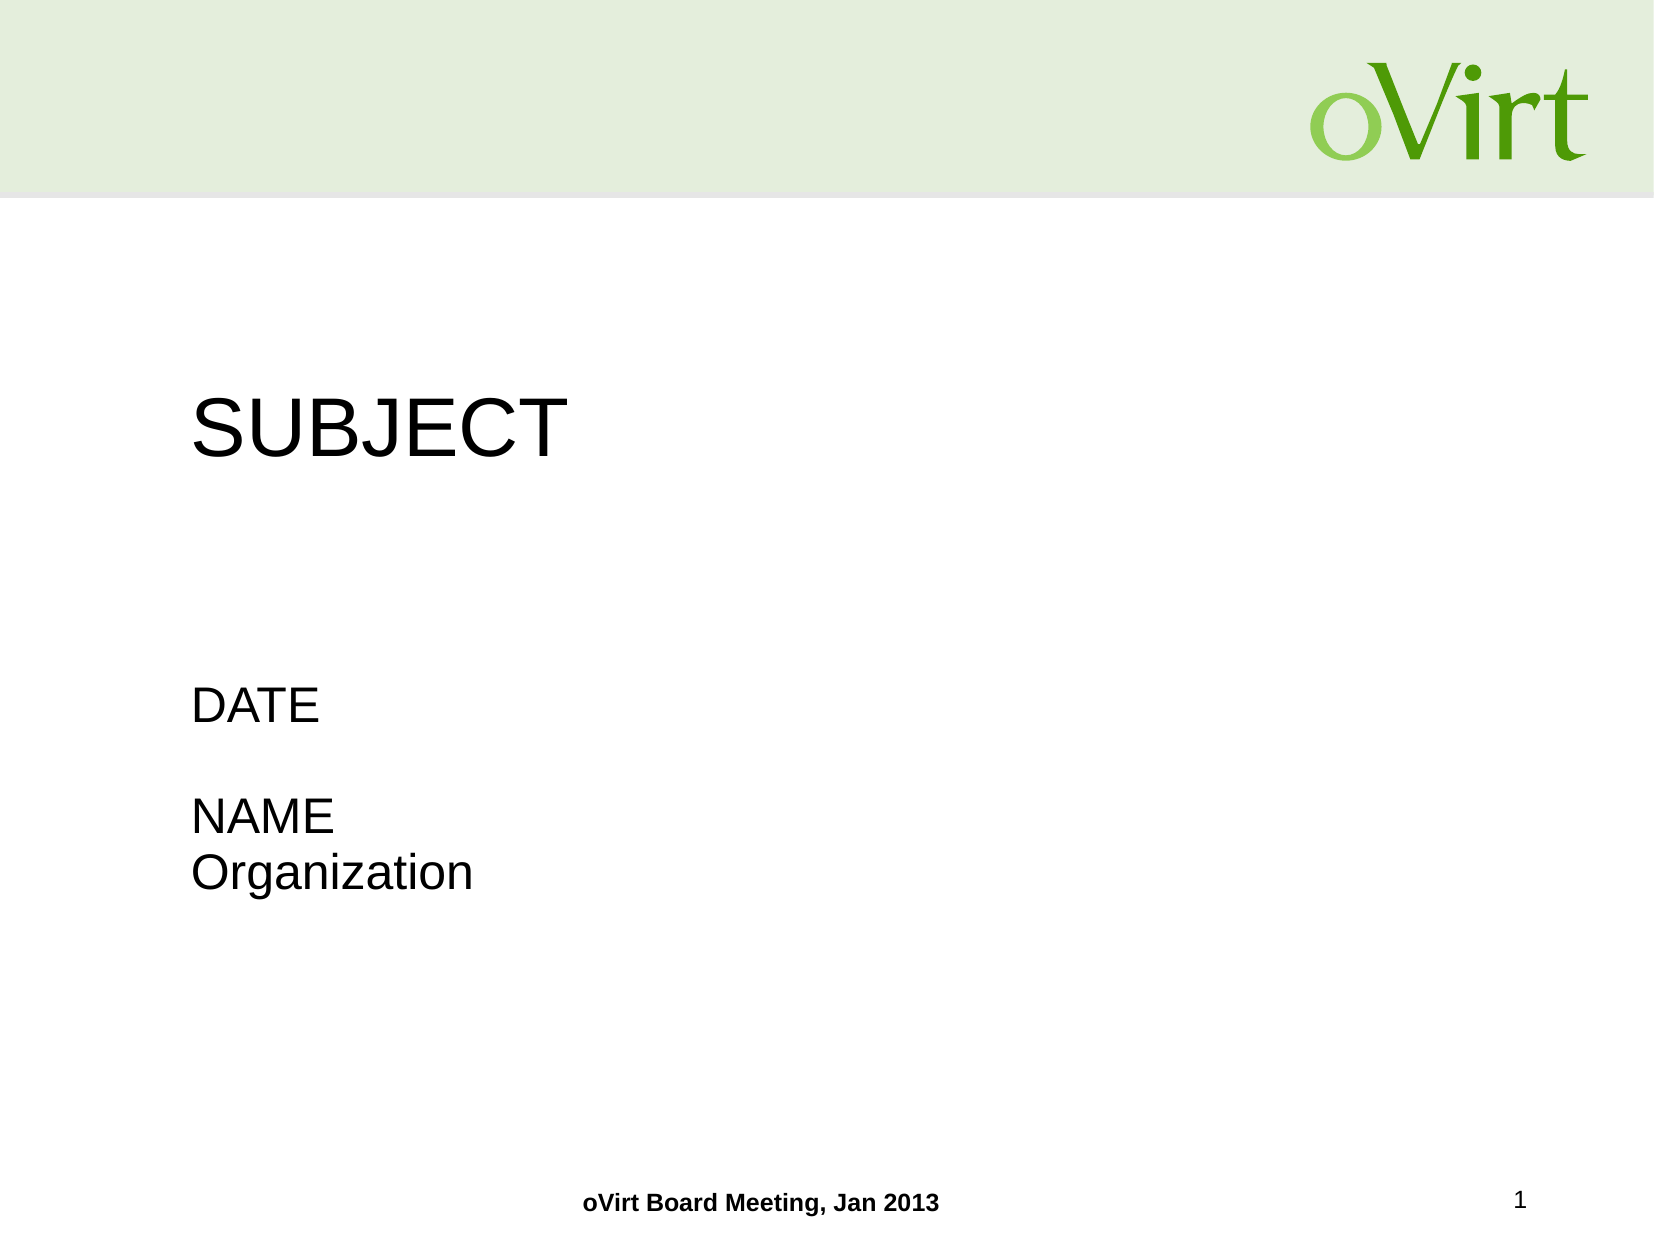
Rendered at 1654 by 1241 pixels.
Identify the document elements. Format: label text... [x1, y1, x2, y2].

text_box SUBJECT [175, 374, 1549, 510]
text_box DATE NAME Organization [176, 669, 1549, 908]
